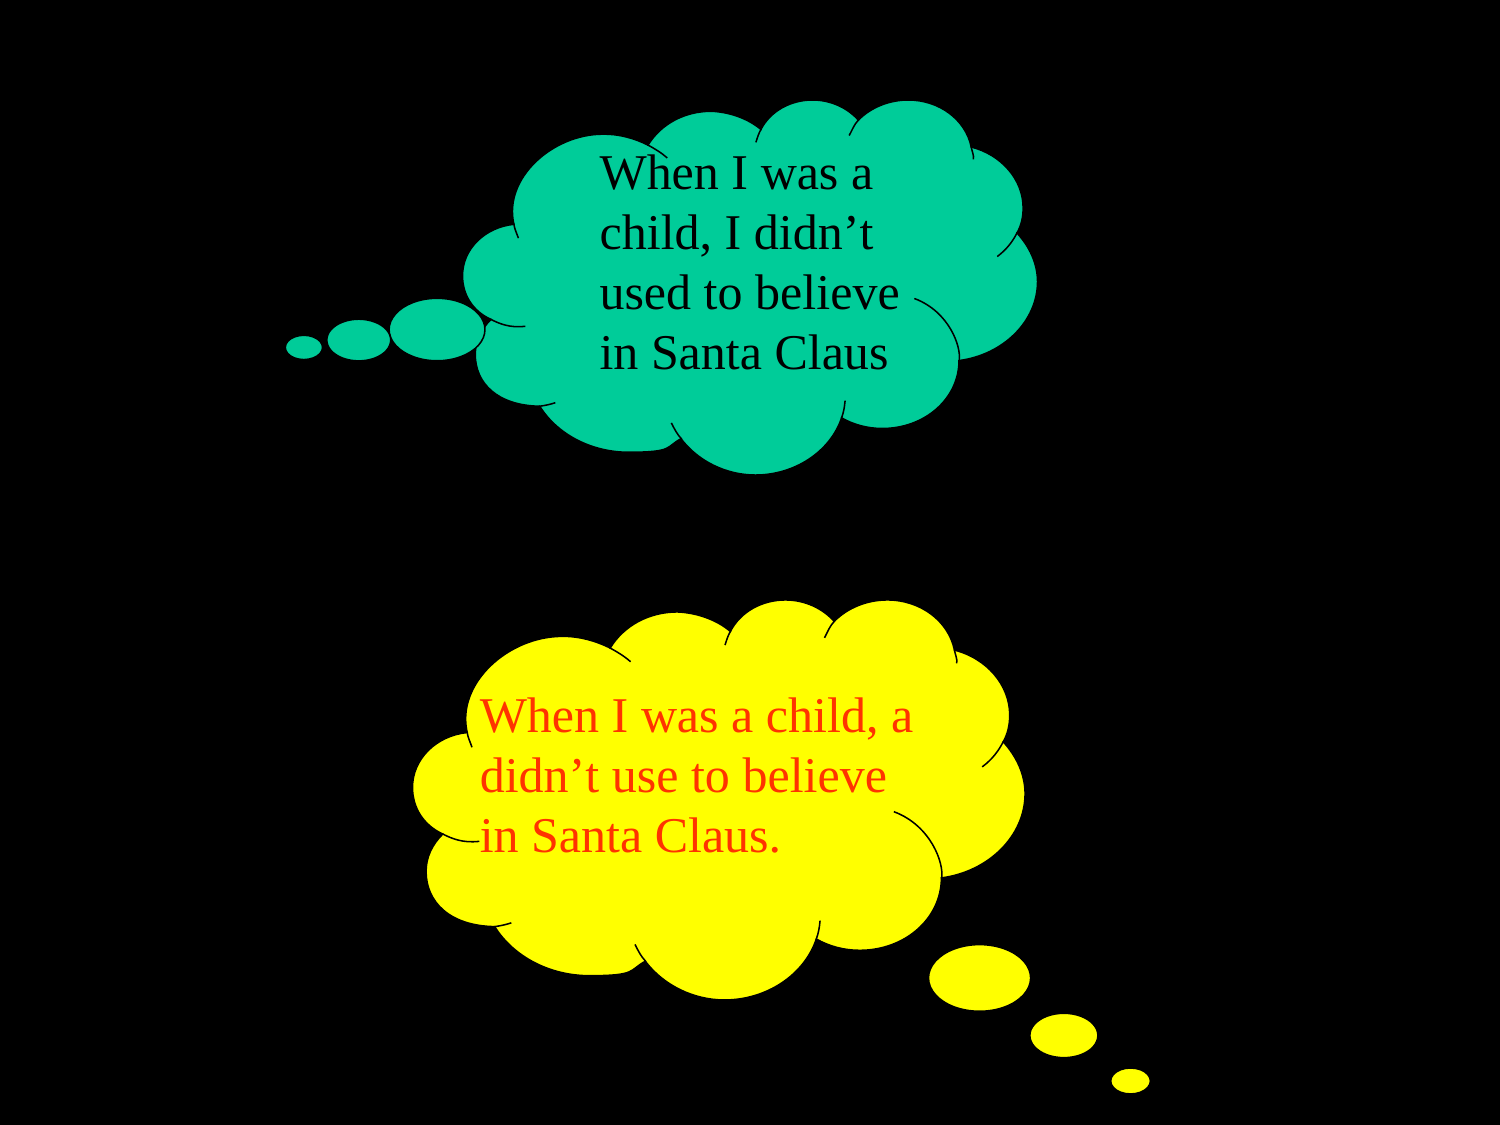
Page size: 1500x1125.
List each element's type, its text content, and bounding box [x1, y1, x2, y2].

text_box When I was a child, a didn’t use to believe in Santa Claus. [465, 674, 931, 871]
text_box [1029, 1013, 1098, 1058]
text_box When I was a child, I didn’t used to believe in Santa Claus [584, 131, 925, 388]
text_box [412, 599, 1026, 1000]
text_box [1110, 1068, 1151, 1094]
text_box [928, 944, 1031, 1012]
